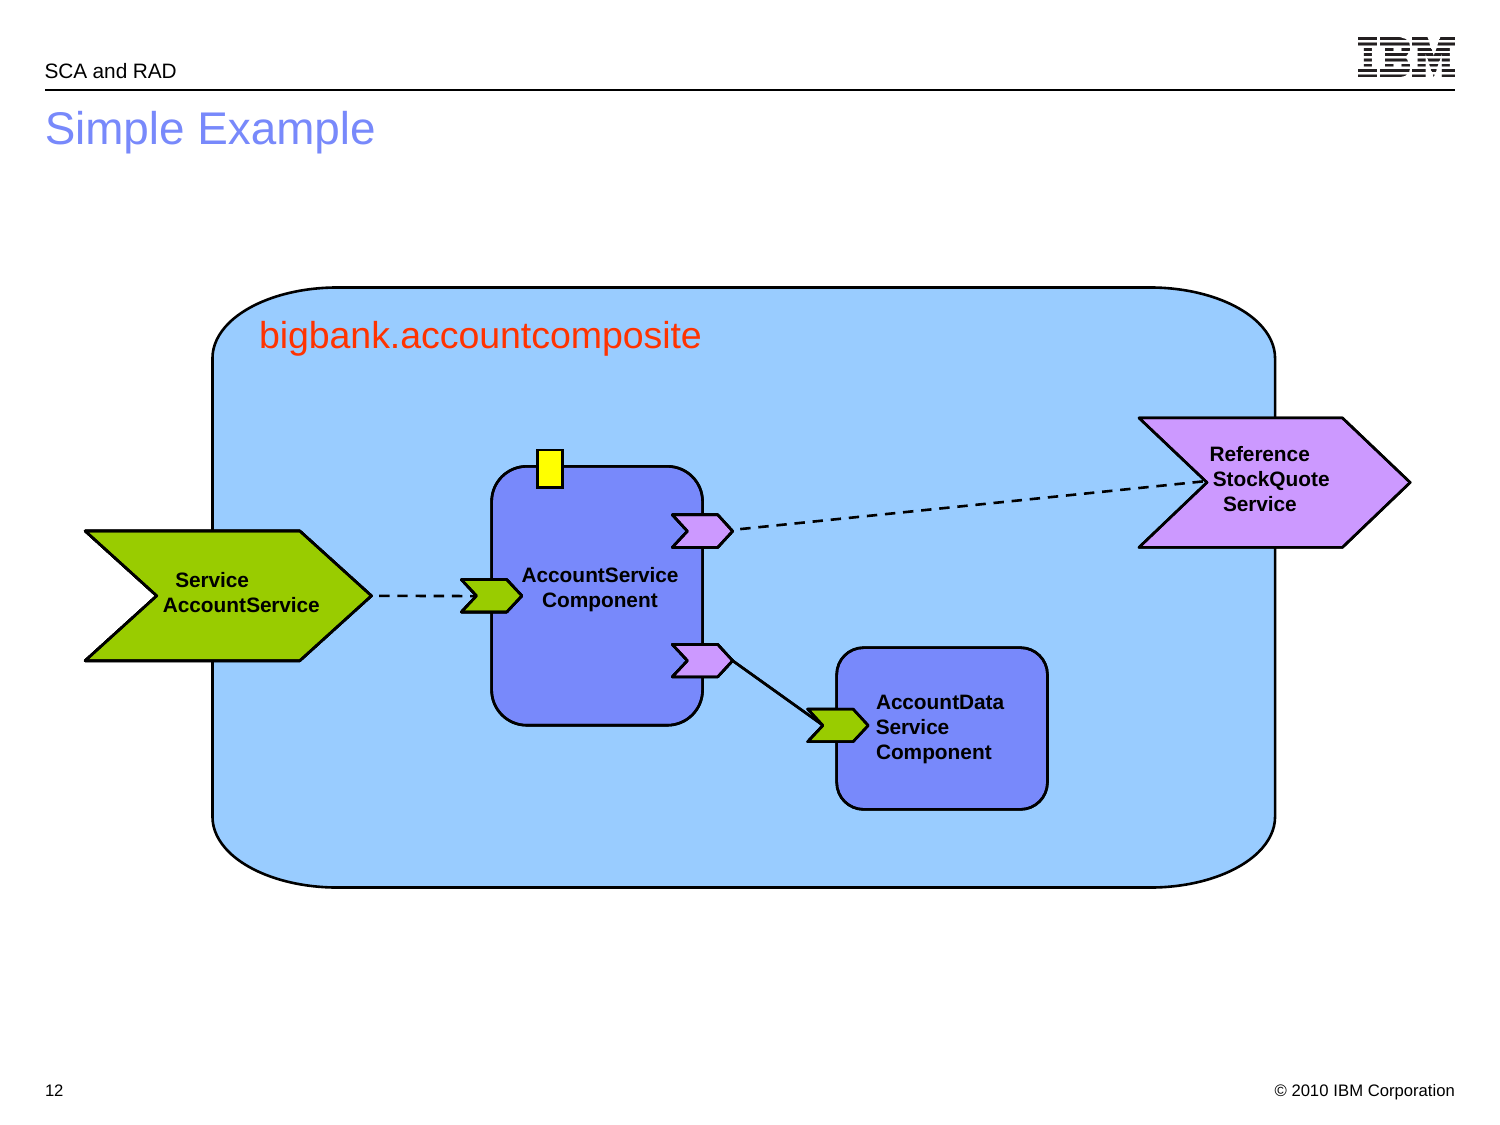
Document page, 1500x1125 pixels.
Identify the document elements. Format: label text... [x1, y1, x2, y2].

text_box StockQuote [1212, 465, 1330, 491]
text_box [1144, 420, 1407, 546]
title Simple Example [29, 97, 1455, 308]
text_box AccountData [876, 688, 1005, 714]
text_box Service [175, 566, 250, 591]
text_box Service [875, 713, 950, 739]
text_box Component [542, 587, 659, 613]
picture [1358, 37, 1455, 77]
text_box [212, 308, 1276, 888]
text_box Component [876, 738, 992, 764]
text_box Reference [1209, 440, 1310, 466]
text_box Service [1223, 490, 1297, 516]
text_box AccountService [162, 591, 320, 617]
text_box bigbank.accountcomposite [259, 310, 702, 356]
text_box AccountService [521, 561, 679, 588]
text_box [91, 533, 368, 659]
